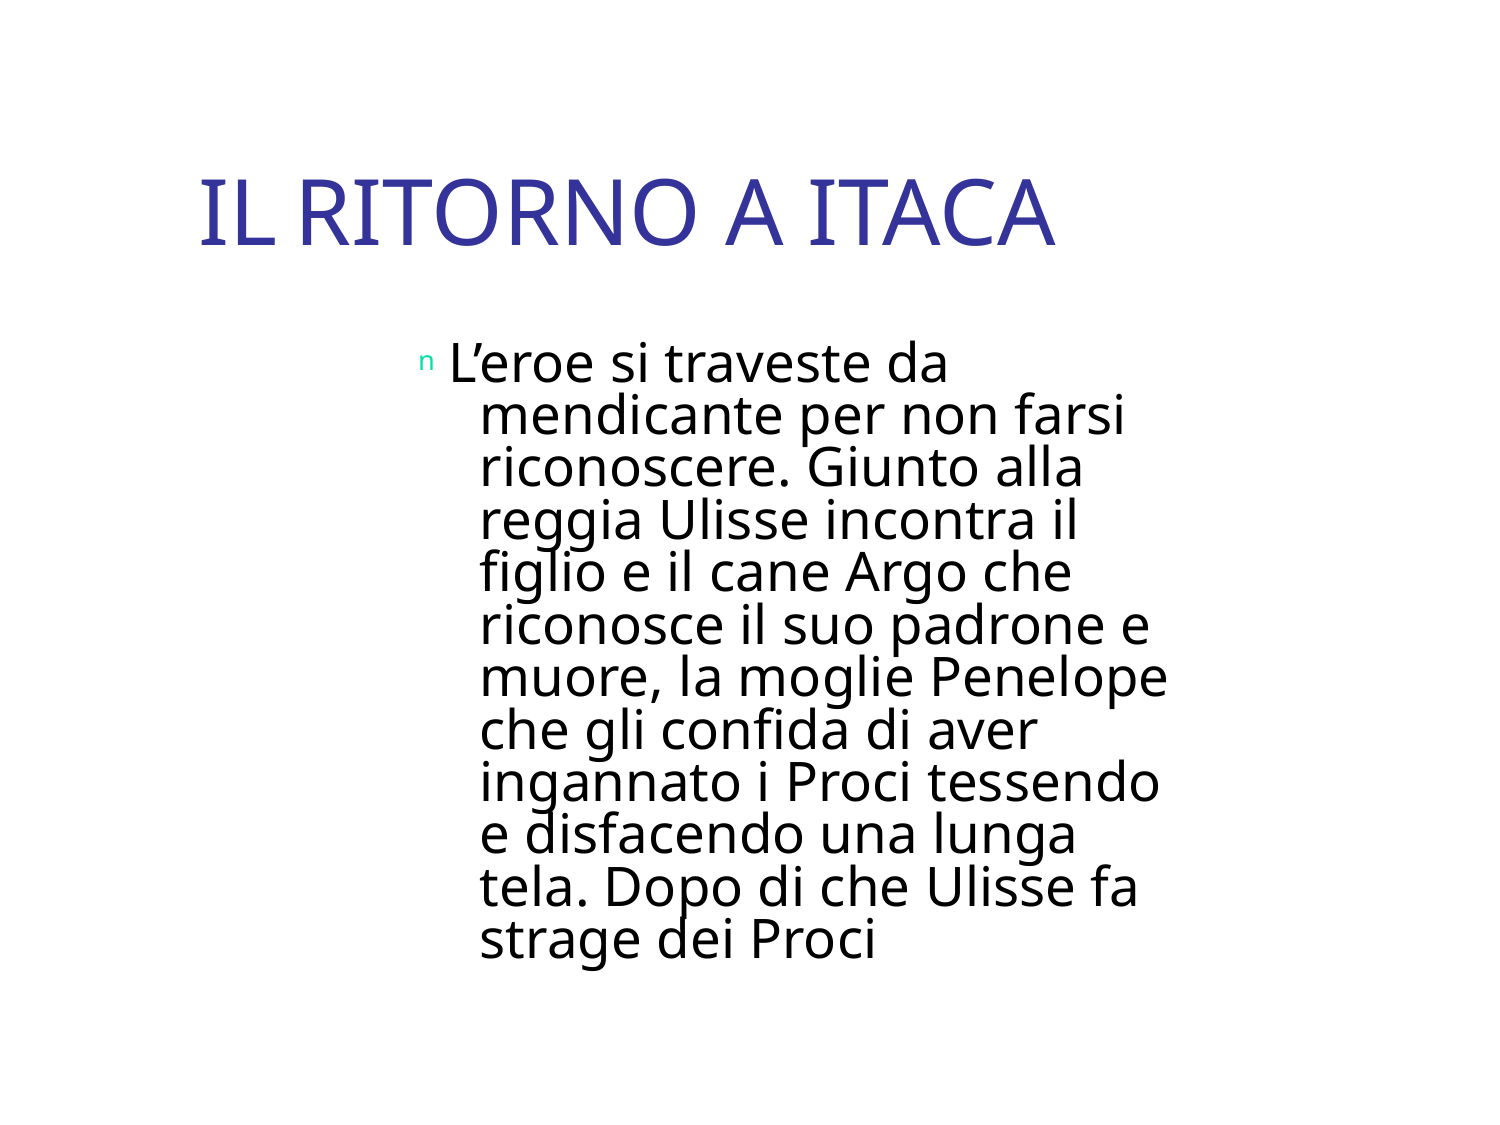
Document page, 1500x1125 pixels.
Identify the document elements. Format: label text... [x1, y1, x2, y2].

title IL RITORNO A ITACA [183, 31, 1462, 271]
list L’eroe si traveste da mendicante per non farsi riconoscere. Giunto alla reggia Ulisse incontra il figlio e il cane Argo che riconosce il suo padrone e muore, la moglie Penelope che gli confida di aver ingannato i Proci tessendo e disfacendo una lunga tela. Dopo di che Ulisse fa strage dei Proci [0, 302, 1187, 978]
